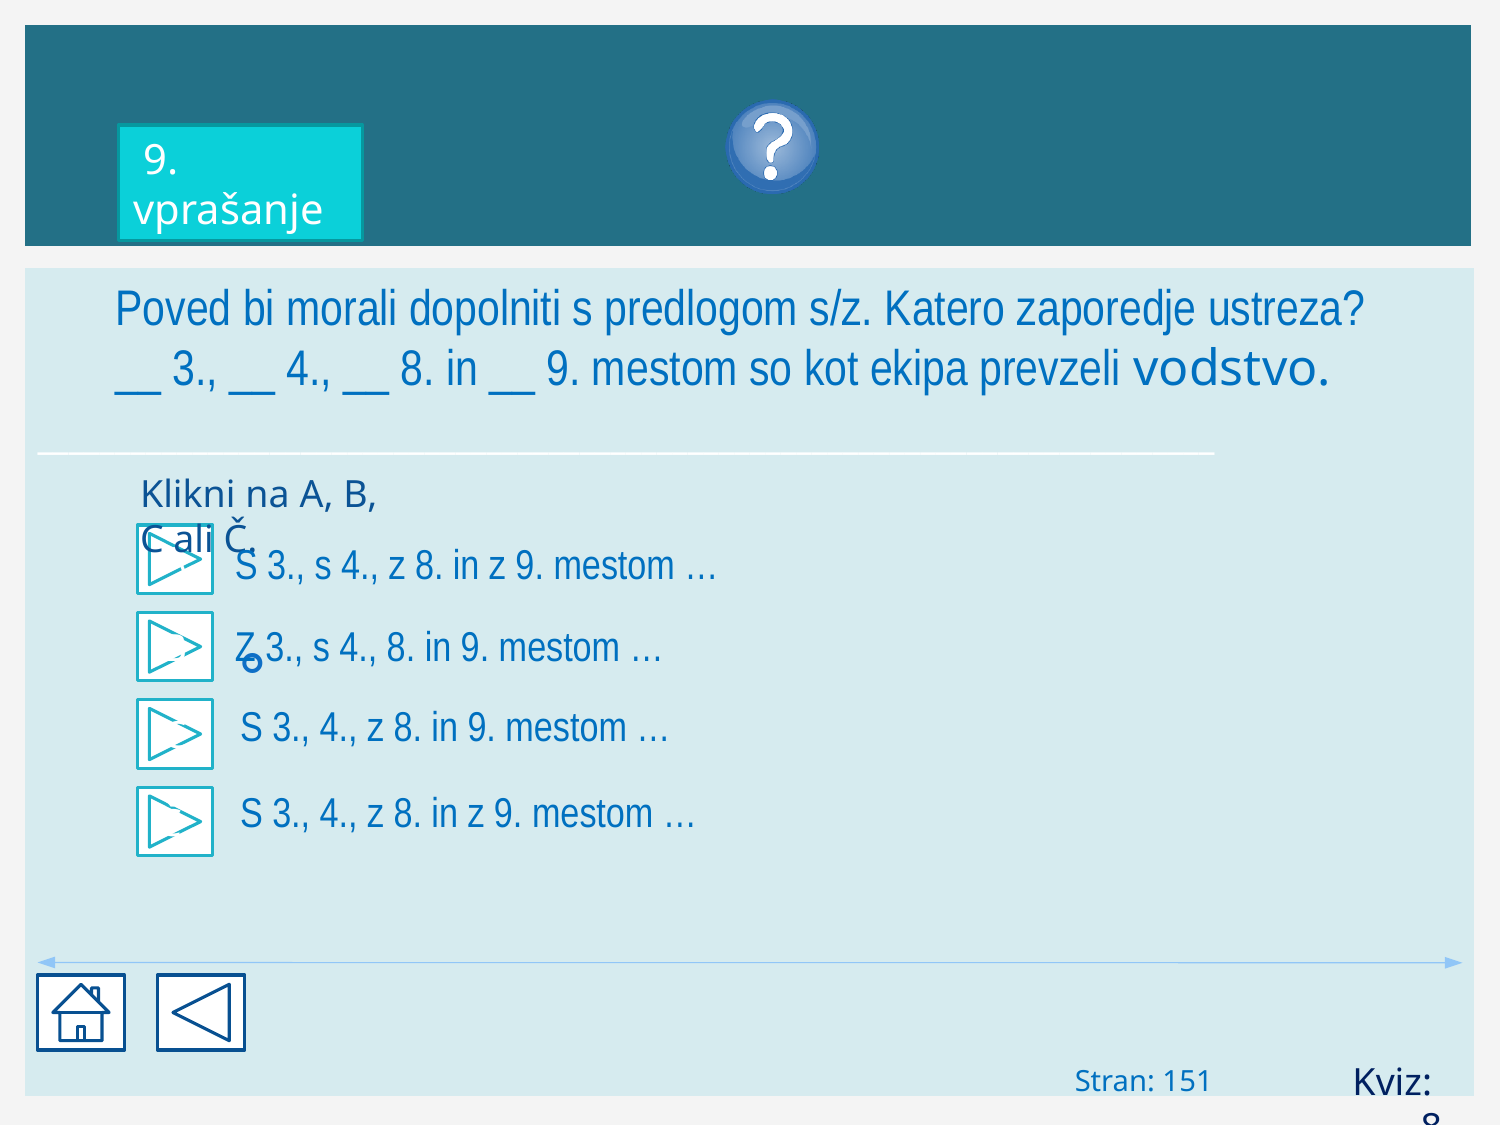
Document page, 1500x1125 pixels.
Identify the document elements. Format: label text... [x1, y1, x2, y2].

text_box Kviz: 8 [1337, 1050, 1475, 1111]
text_box [1426, 1116, 1435, 1124]
text_box S 3., 4., z 8. in z 9. mestom … [225, 778, 1351, 844]
text_box B [137, 612, 213, 681]
text_box Z 3., s 4., 8. in 9. mestom … [219, 611, 1345, 678]
text_box 9. vprašanje [118, 125, 363, 191]
text_box Č. [137, 787, 213, 856]
text_box Poved bi morali dopolniti s predlogom s/z. Katero zaporedje ustreza? __ 3., __ 4., __ 8. in __ 9. mestom so kot ekipa prevzeli vodstvo. [100, 268, 1468, 404]
text_box S 3., s 4., z 8. in z 9. mestom … [219, 530, 1345, 597]
text_box Stran: 151 [975, 1055, 1313, 1106]
text_box C [137, 699, 213, 769]
text_box A [137, 524, 213, 594]
text_box [0, 0, 1500, 1125]
text_box Klikni na A, B, C ali Č. [125, 466, 413, 524]
text_box ____________________________________________________________________________ [22, 404, 1488, 466]
text_box S 3., 4., z 8. in 9. mestom … [225, 692, 1351, 759]
picture [725, 100, 819, 194]
